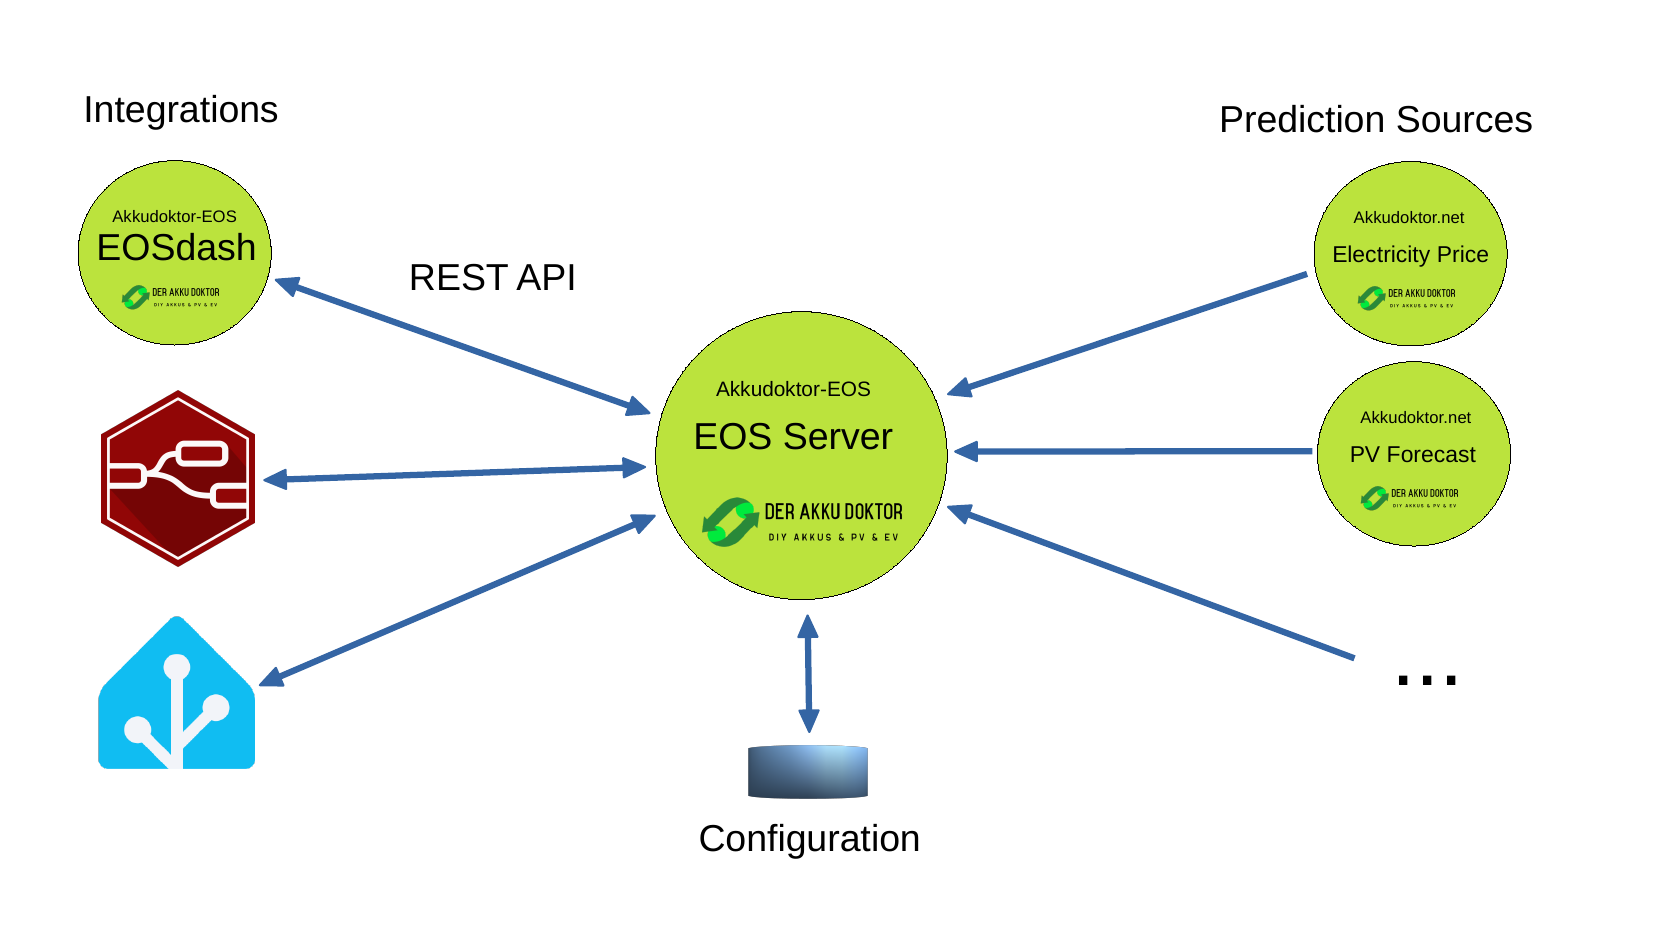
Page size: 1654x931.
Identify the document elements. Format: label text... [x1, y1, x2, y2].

text_box Akkudoktor.net PV Forecast [1317, 401, 1515, 496]
picture [1360, 496, 1460, 511]
text_box [95, 160, 254, 200]
text_box Akkudoktor-EOS EOS Server [678, 370, 921, 465]
text_box [1331, 161, 1490, 201]
picture [46, 390, 307, 823]
text_box [88, 295, 261, 346]
text_box [1324, 296, 1497, 346]
text_box [684, 311, 919, 370]
picture [700, 497, 906, 548]
text_box Akkudoktor.net Electricity Price [1314, 201, 1511, 296]
text_box [1334, 361, 1494, 401]
text_box Akkudoktor-EOS EOSdash [78, 200, 275, 295]
text_box [1328, 496, 1500, 547]
text_box Integrations [68, 80, 307, 138]
text_box [655, 373, 948, 600]
text_box REST API [394, 249, 600, 312]
text_box Prediction Sources [1204, 91, 1568, 149]
picture [121, 295, 221, 310]
text_box ... [1376, 598, 1479, 712]
picture [1357, 296, 1457, 311]
text_box Configuration [683, 810, 941, 871]
